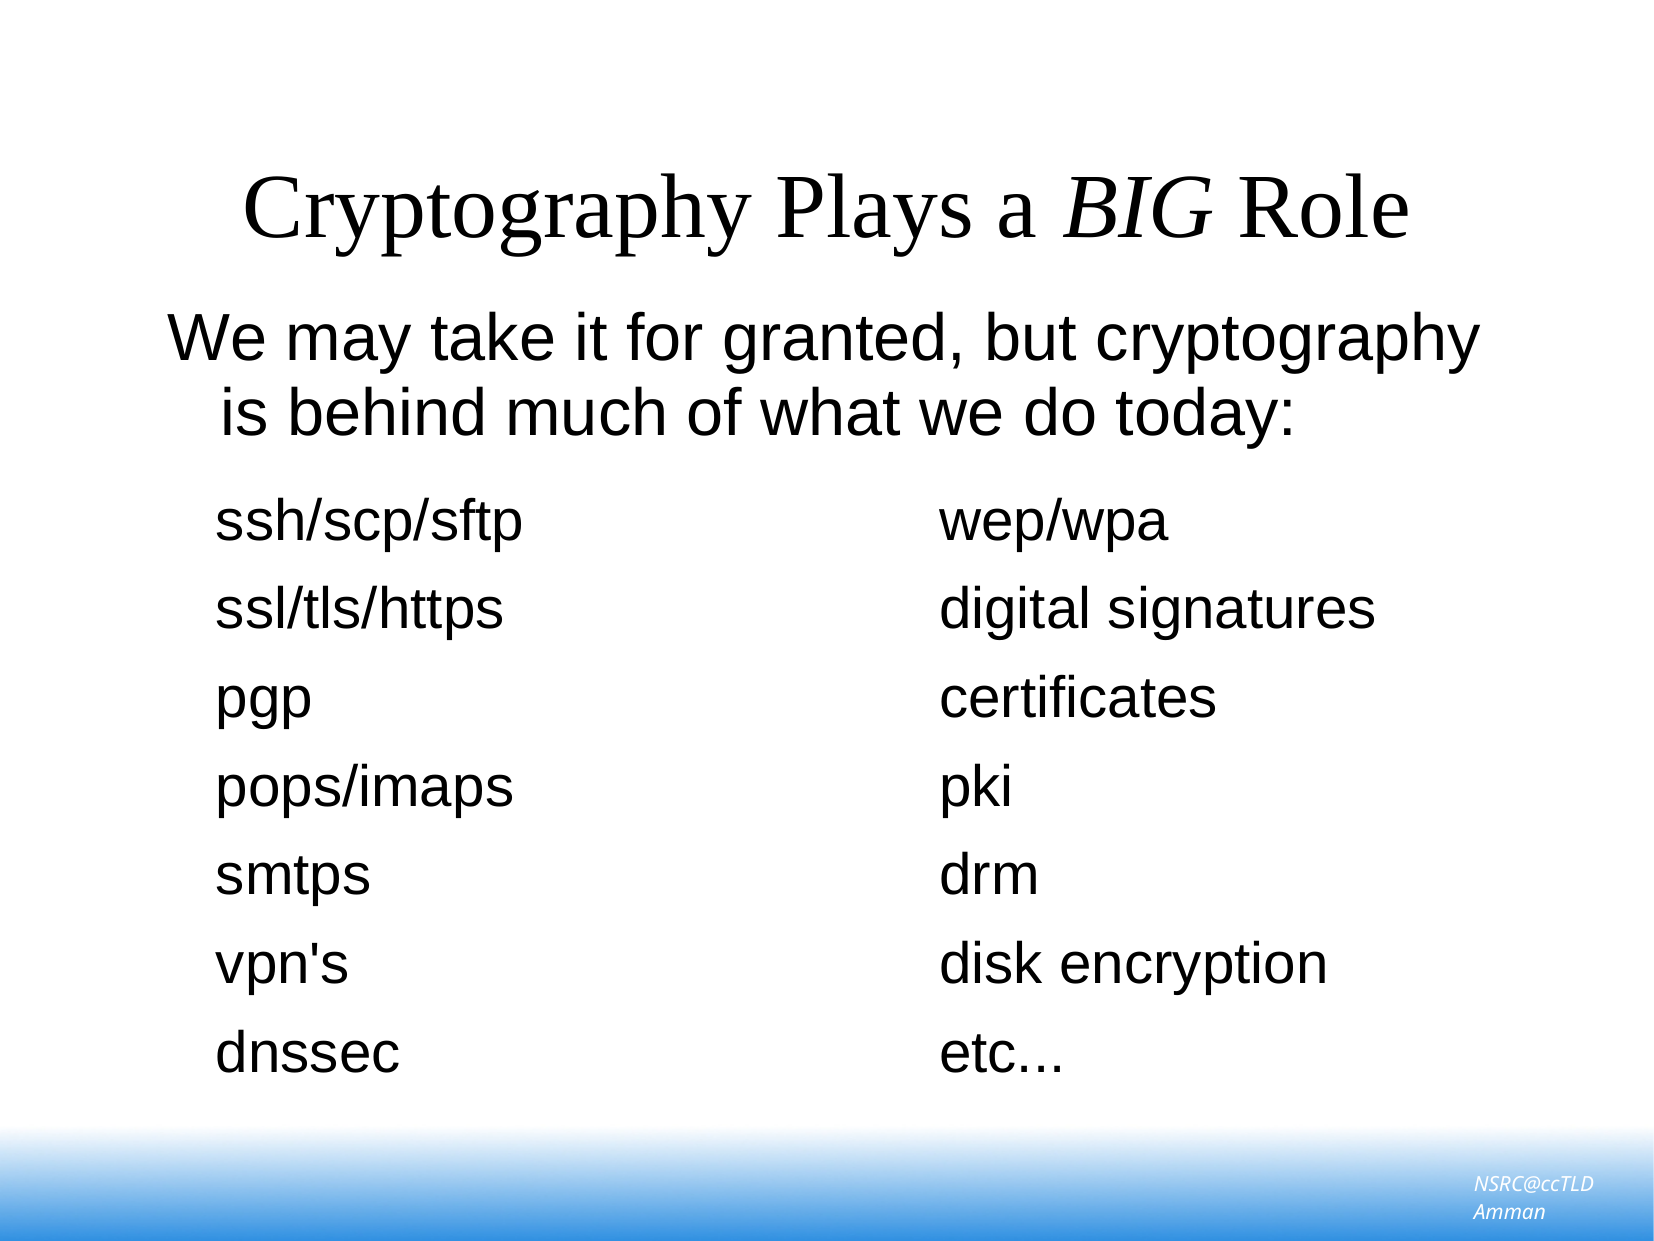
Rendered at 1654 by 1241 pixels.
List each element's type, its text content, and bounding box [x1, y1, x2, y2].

list ssh/scp/sftp ssl/tls/https pgp pops/imaps smtps vpn's dnssec [121, 487, 811, 1126]
title Cryptography Plays a BIG Role [121, 102, 1534, 310]
list wep/wpa digital signatures certificates pki drm disk encryption etc... [844, 487, 1534, 1127]
picture [0, 1124, 1654, 1241]
text_box We may take it for granted, but cryptography is behind much of what we do today: [150, 300, 1501, 450]
